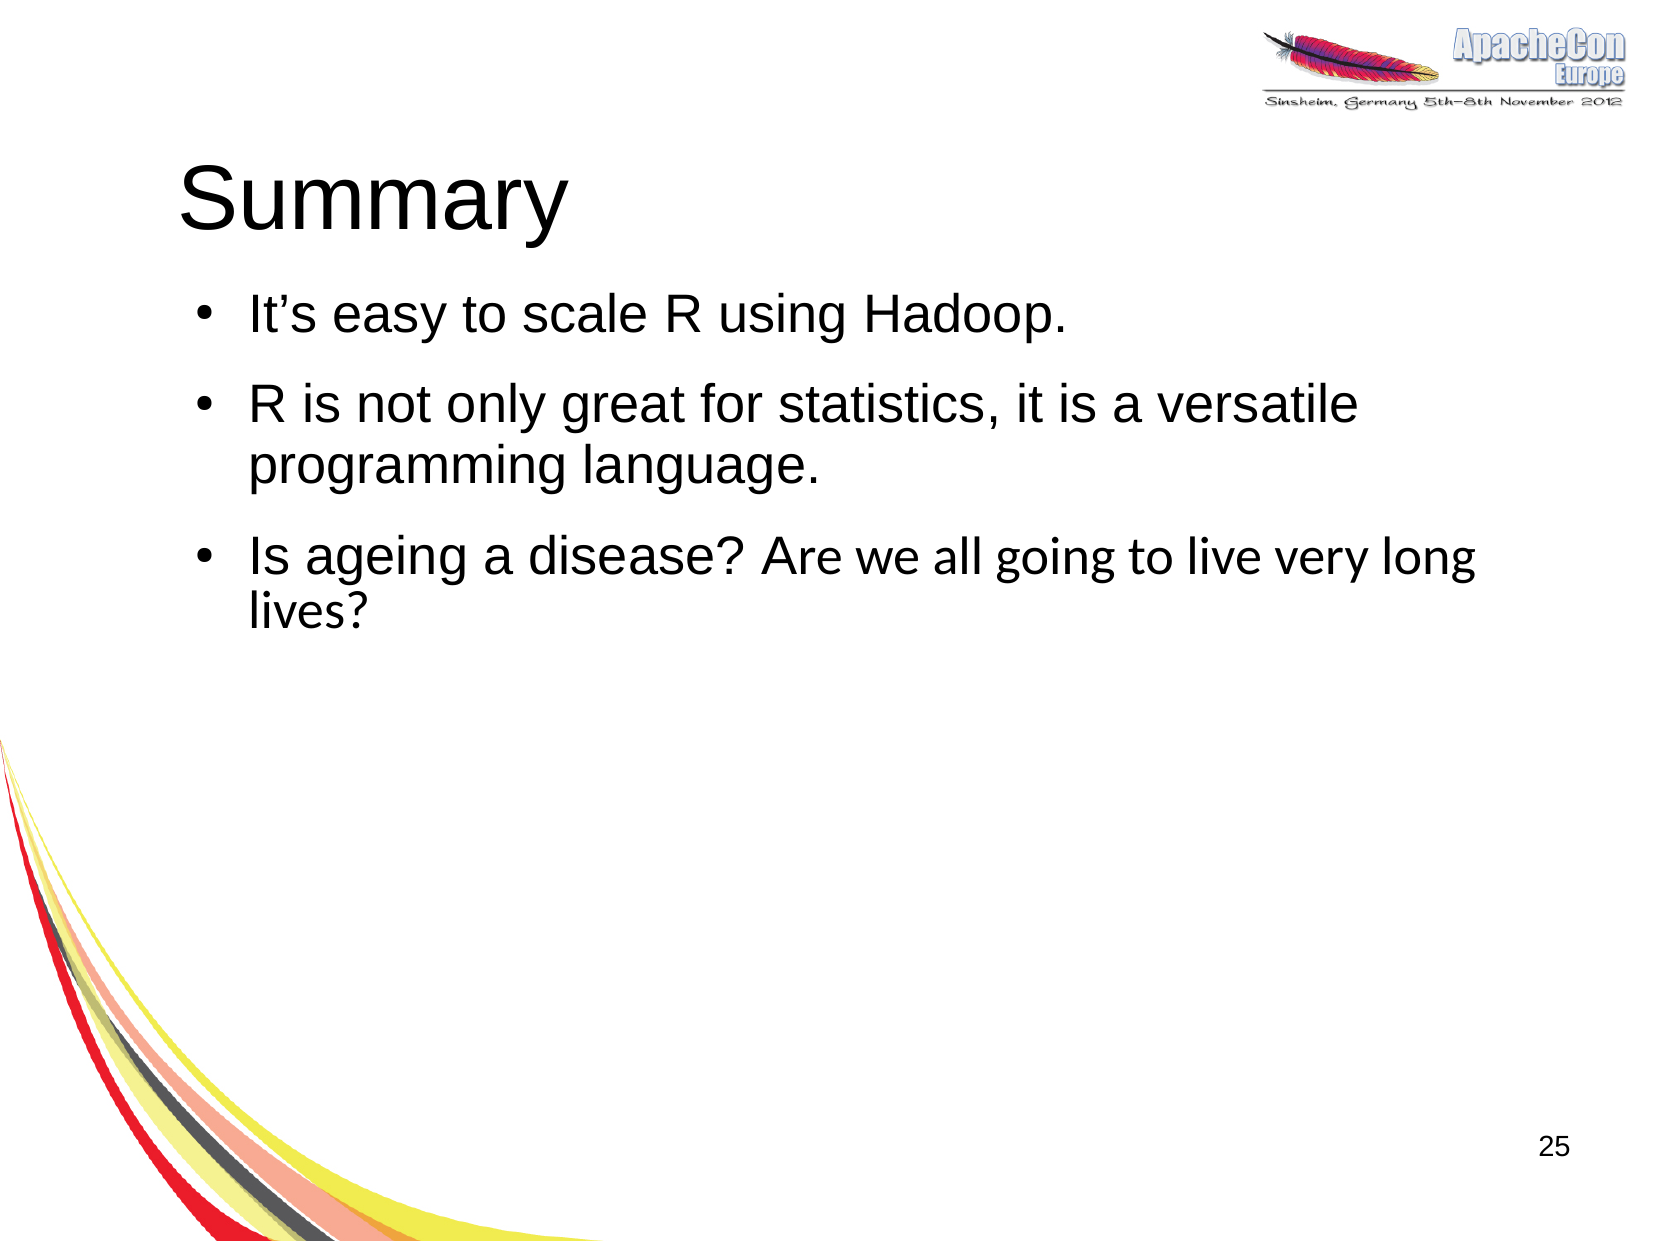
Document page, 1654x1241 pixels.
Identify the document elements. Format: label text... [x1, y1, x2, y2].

title Summary [177, 141, 1536, 254]
list It’s easy to scale R using Hadoop. R is not only great for statistics, it is a versatile programming language. Is ageing a disease? Are we all going to live very long lives? [177, 283, 1536, 1004]
picture [0, 0, 1654, 1241]
